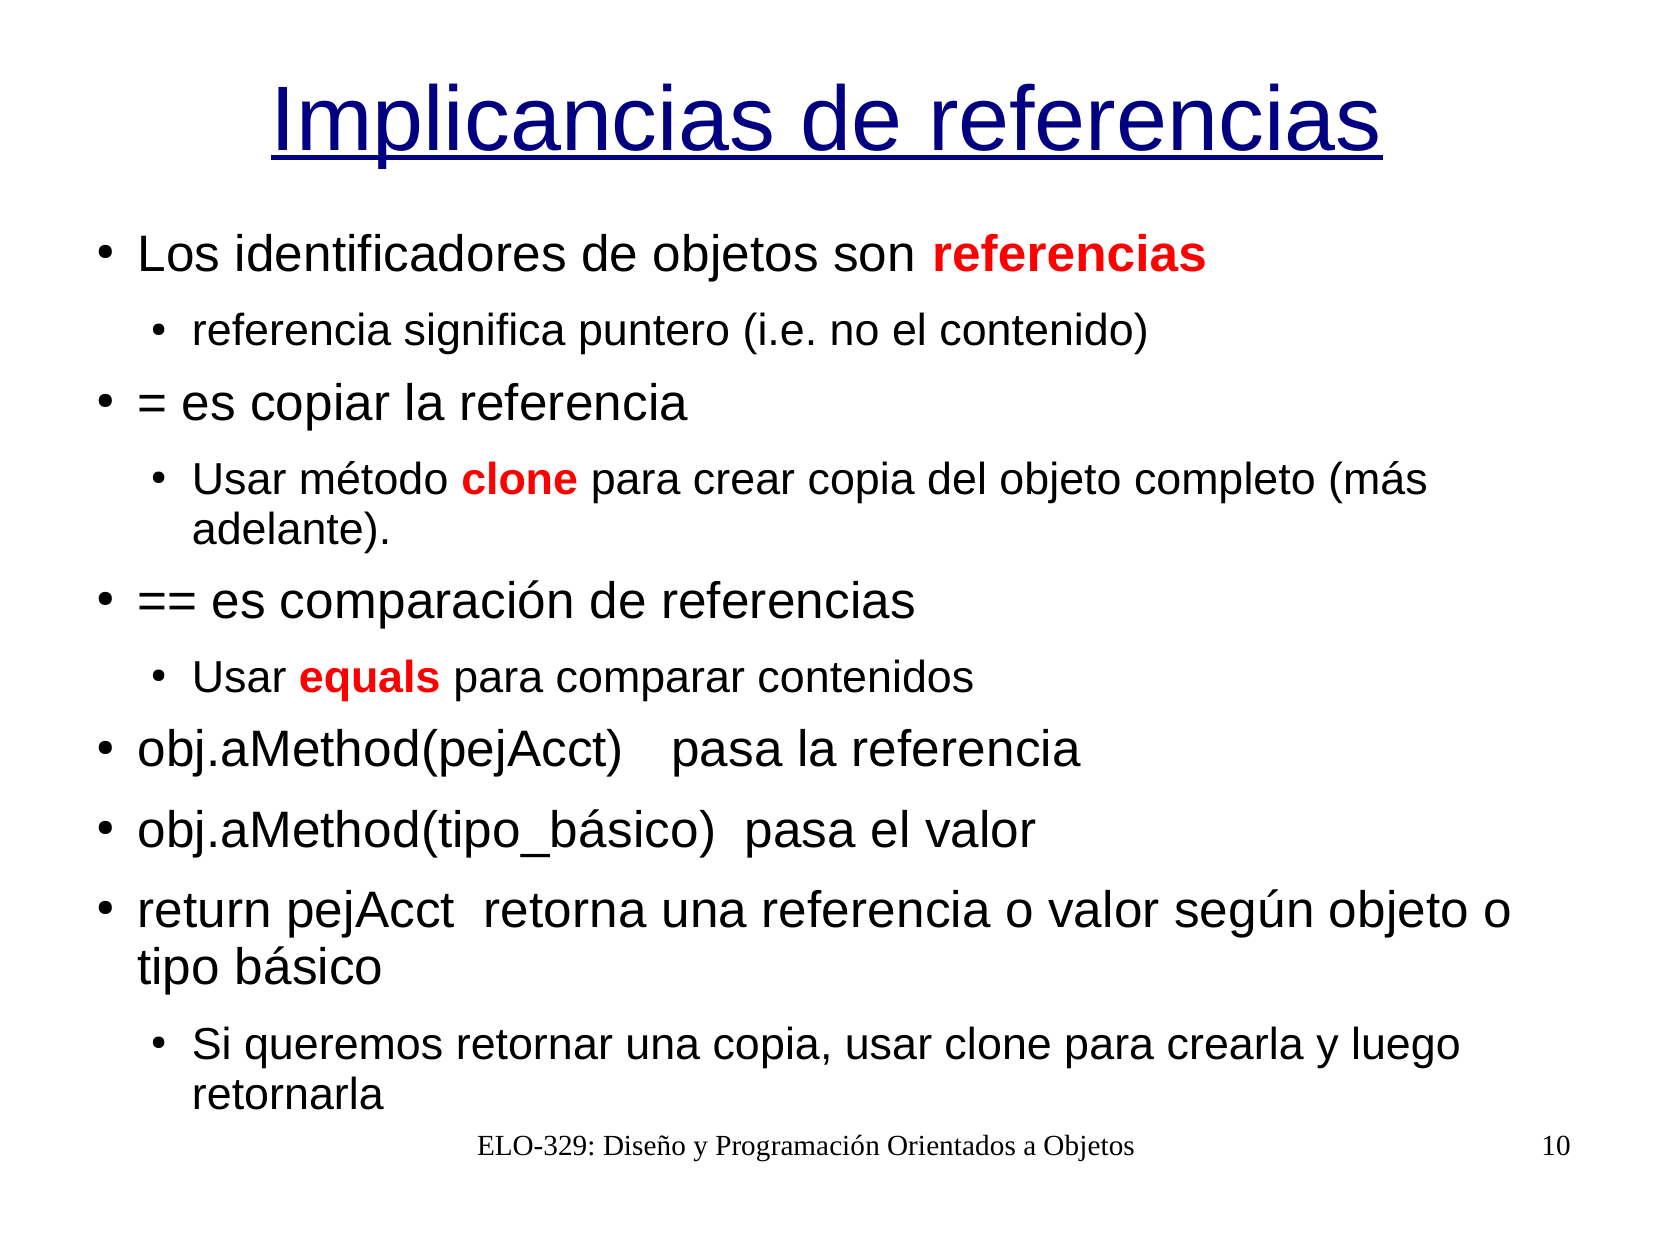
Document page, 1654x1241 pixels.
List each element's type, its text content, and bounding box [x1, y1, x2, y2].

title Implicancias de referencias [82, 49, 1571, 188]
list Los identificadores de objetos son referencias referencia significa puntero (i.e. no el contenido) = es copiar la referencia Usar método clone para crear copia del objeto completo (más adelante). == es comparación de referencias Usar equals para comparar contenidos obj.aMethod(pejAcct) pasa la referencia obj.aMethod(tipo_básico) pasa el valor return pejAcct retorna una referencia o valor según objeto o tipo básico Si queremos retornar una copia, usar clone para crearla y luego retornarla [82, 225, 1571, 1126]
